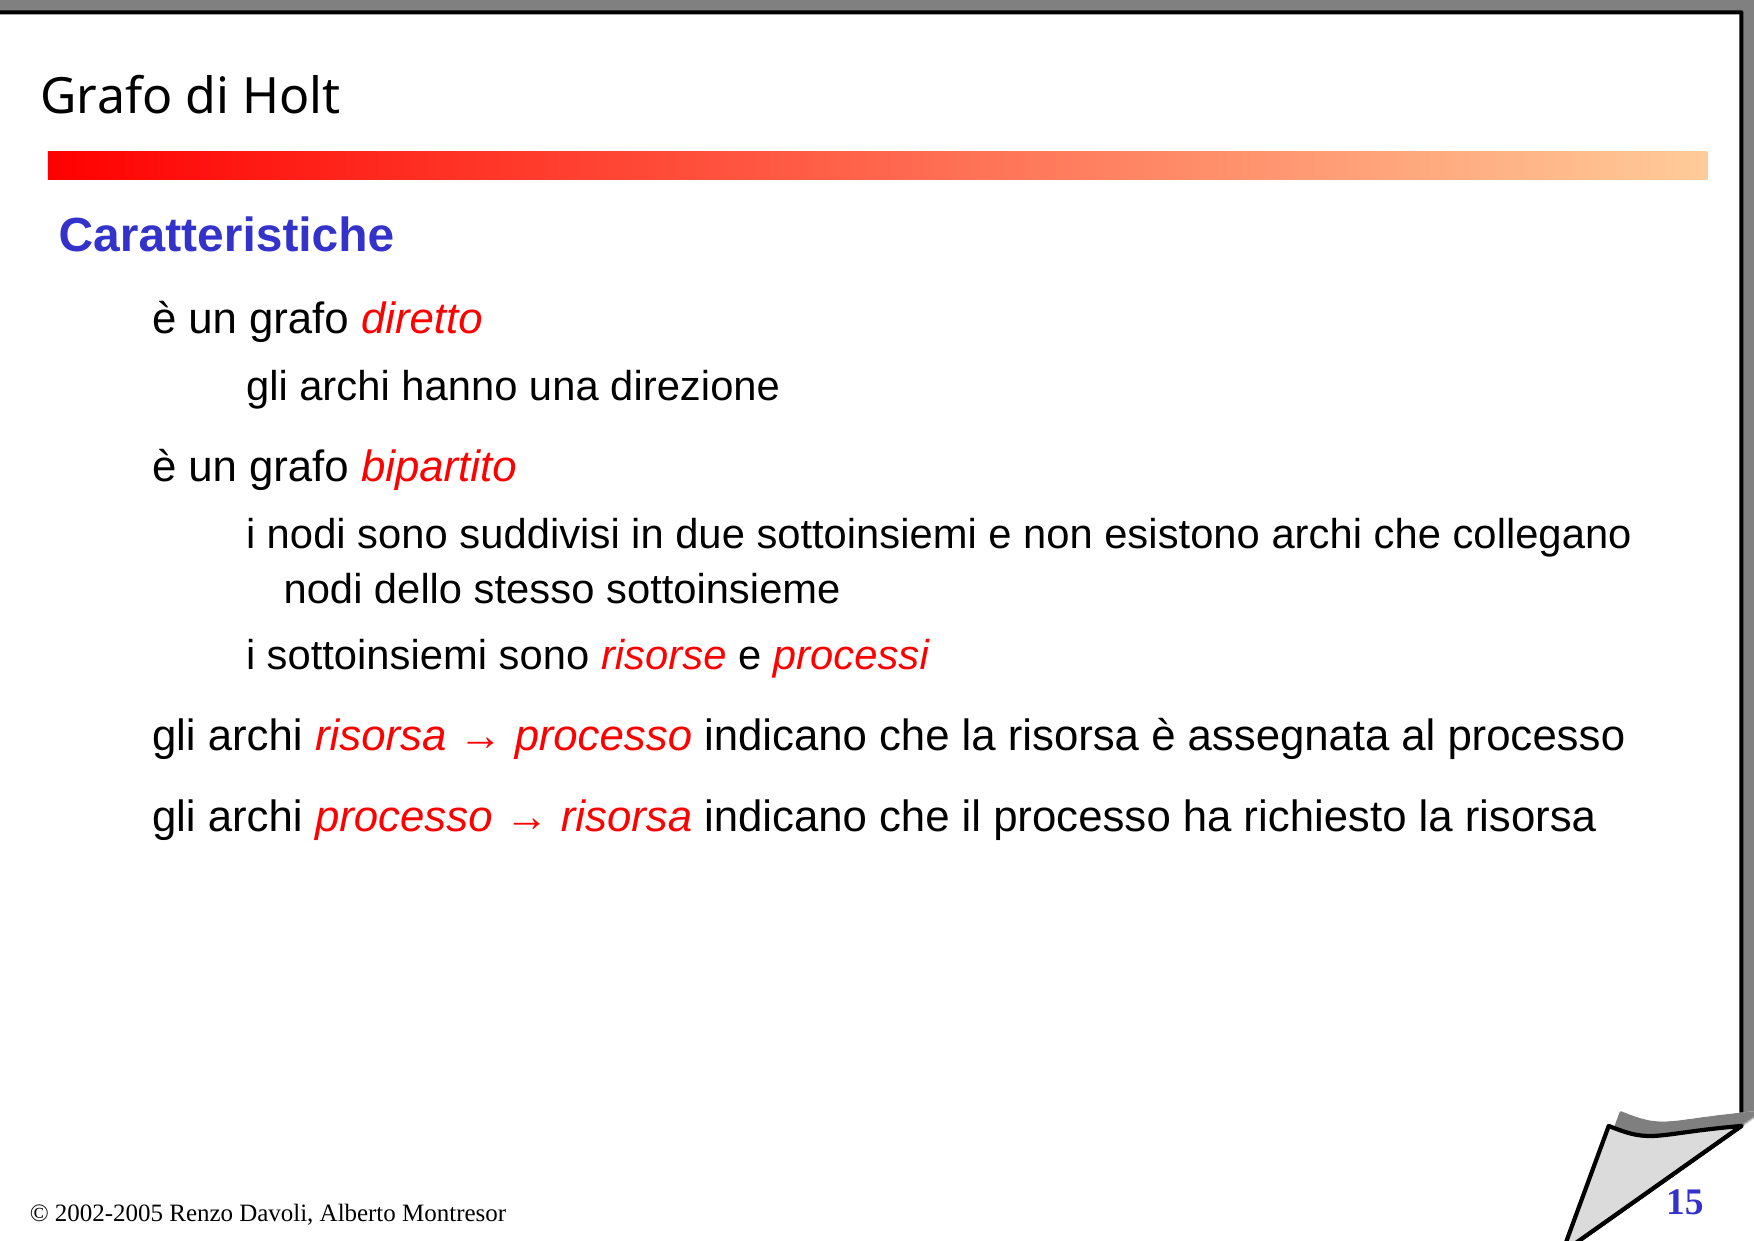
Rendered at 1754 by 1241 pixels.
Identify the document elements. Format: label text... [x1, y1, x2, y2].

title Grafo di Holt [40, 49, 1714, 144]
list Caratteristiche è un grafo diretto gli archi hanno una direzione è un grafo bipartito i nodi sono suddivisi in due sottoinsiemi e non esistono archi che collegano nodi dello stesso sottoinsieme i sottoinsiemi sono risorse e processi gli archi risorsa → processo indicano che la risorsa è assegnata al processo gli archi processo → risorsa indicano che il processo ha richiesto la risorsa [58, 206, 1696, 1033]
text_box q [750, 152, 754, 179]
